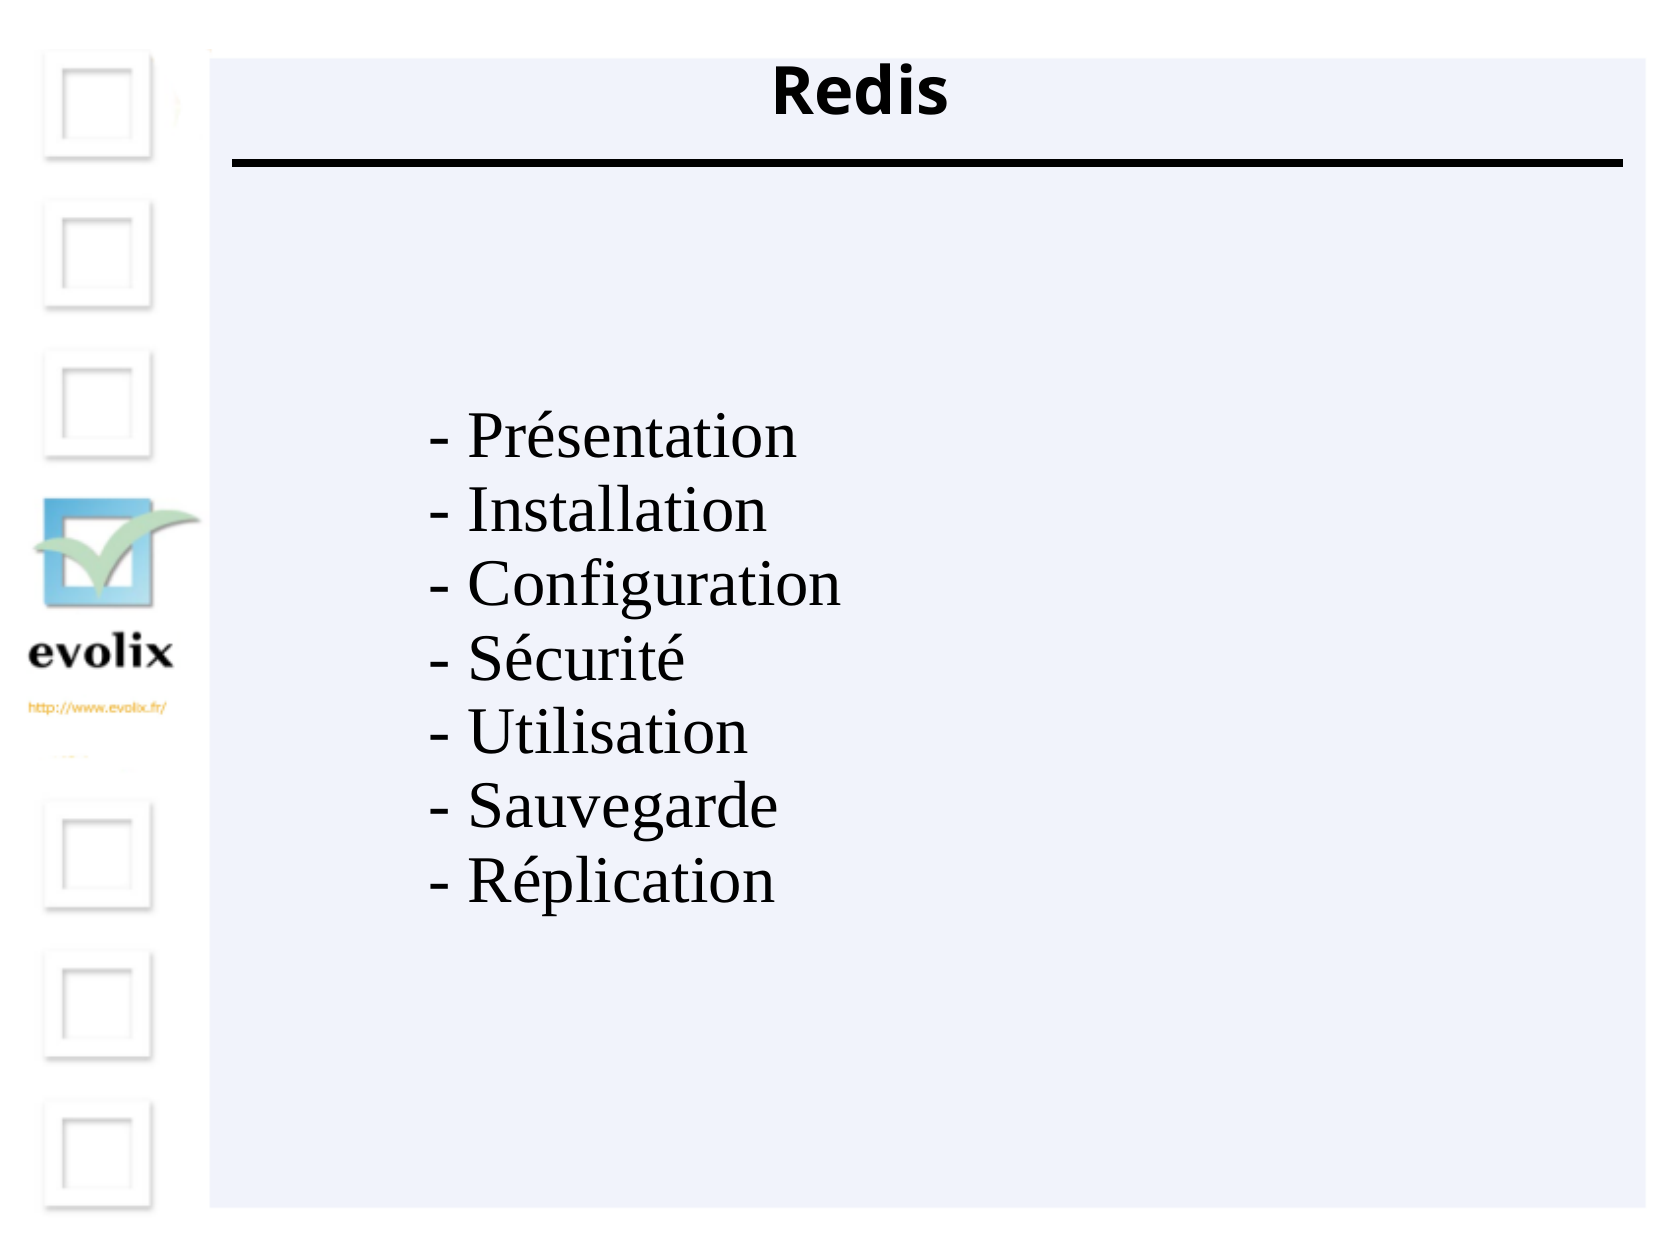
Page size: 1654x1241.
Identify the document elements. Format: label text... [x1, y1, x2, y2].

title Redis [372, 0, 1348, 178]
subtitle - Présentation - Installation - Configuration - Sécurité - Utilisation - Sauvegarde - Réplication [353, 295, 1447, 1094]
picture [0, 49, 1654, 1218]
